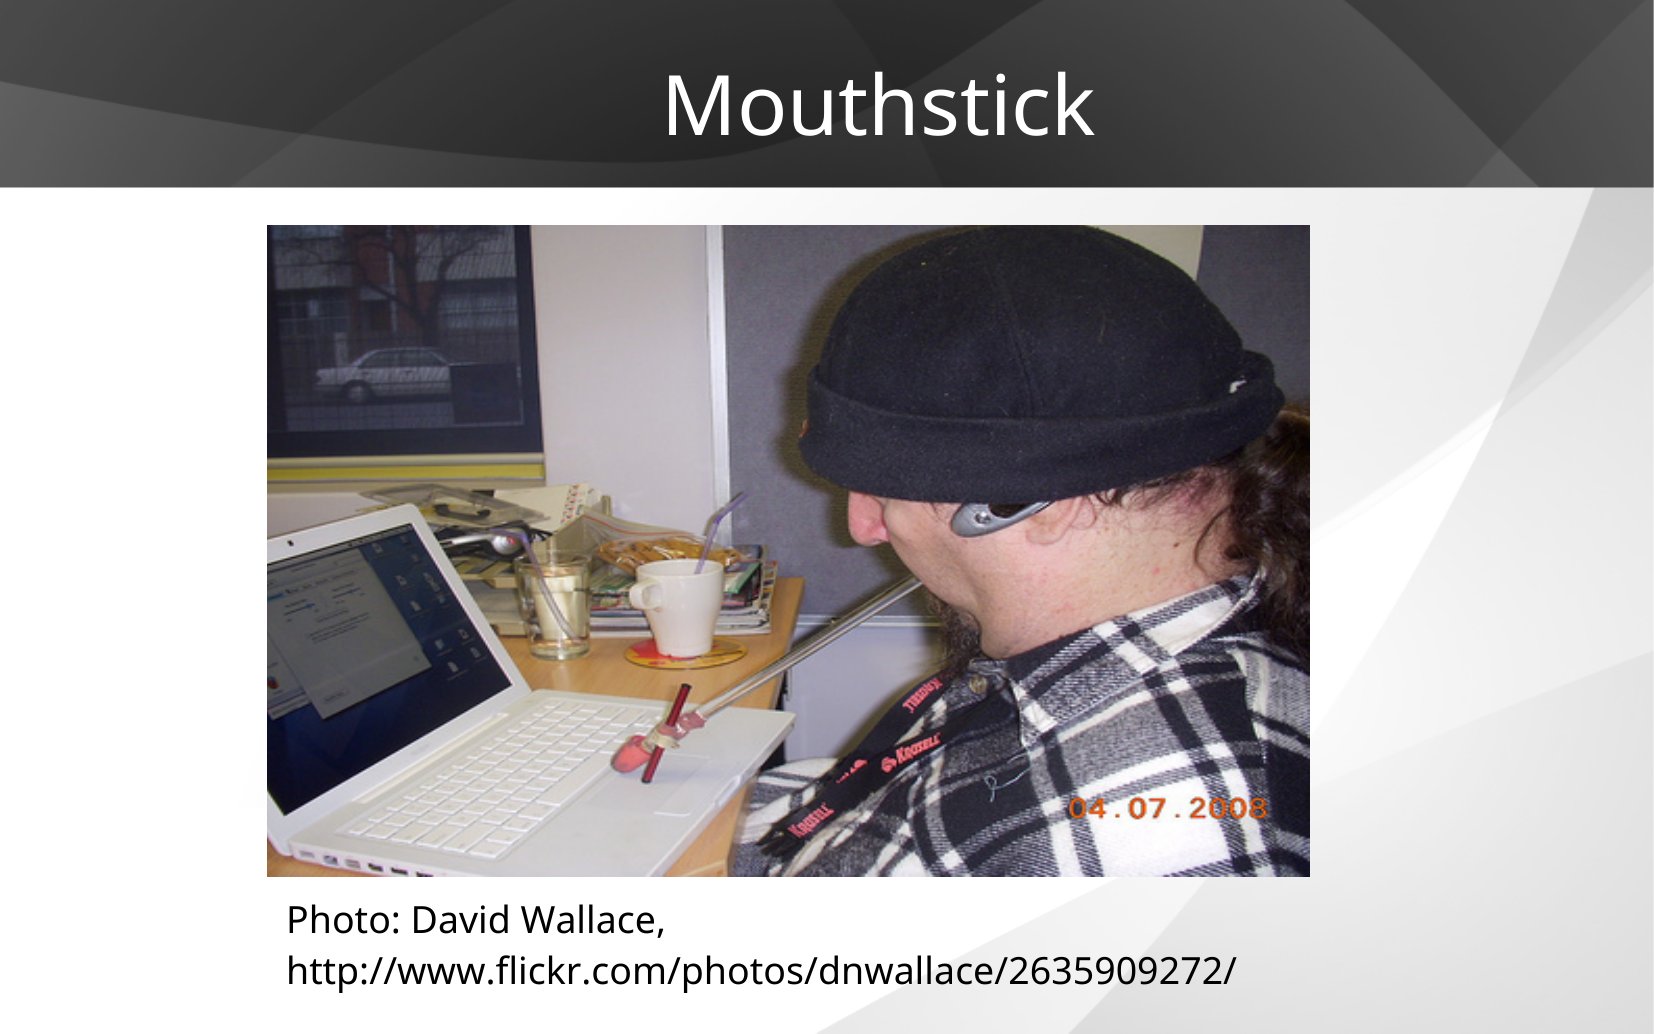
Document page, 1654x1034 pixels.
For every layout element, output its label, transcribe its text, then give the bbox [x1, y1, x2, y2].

picture [0, 0, 1654, 1034]
title Mouthstick [124, 0, 1613, 208]
text_box Photo: David Wallace, http://www.flickr.com/photos/dnwallace/2635909272/ [271, 886, 1478, 1001]
